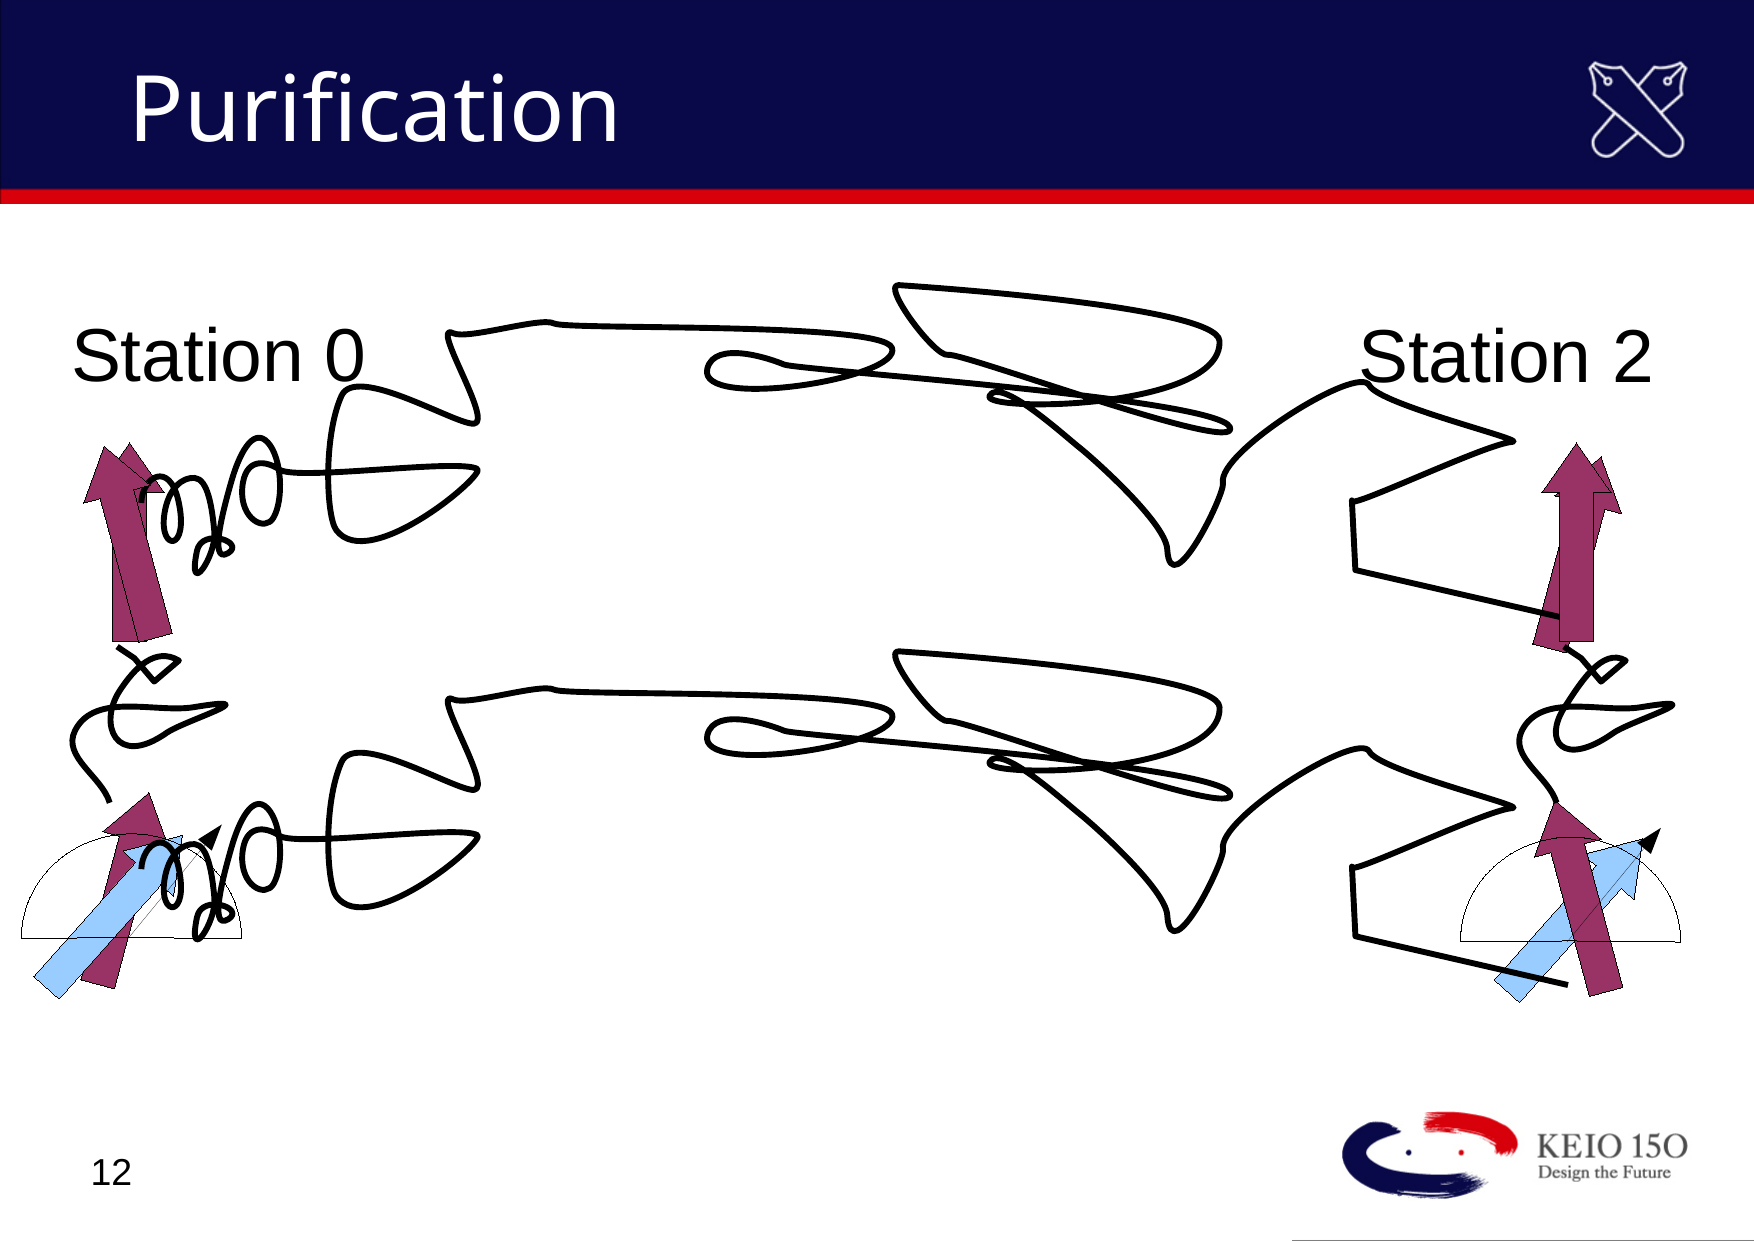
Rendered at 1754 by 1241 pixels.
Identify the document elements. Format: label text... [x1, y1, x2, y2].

picture [1292, 1064, 1754, 1241]
text_box [1505, 803, 1643, 997]
text_box [166, 835, 183, 848]
text_box Station 0 [56, 306, 382, 406]
text_box [83, 442, 173, 643]
text_box [1532, 442, 1622, 653]
text_box [167, 863, 177, 889]
text_box [1494, 973, 1538, 1003]
text_box [168, 882, 176, 897]
text_box Station 2 [1343, 306, 1670, 406]
text_box [33, 792, 170, 999]
title Purification [128, 2, 1627, 210]
picture [0, 0, 1754, 204]
